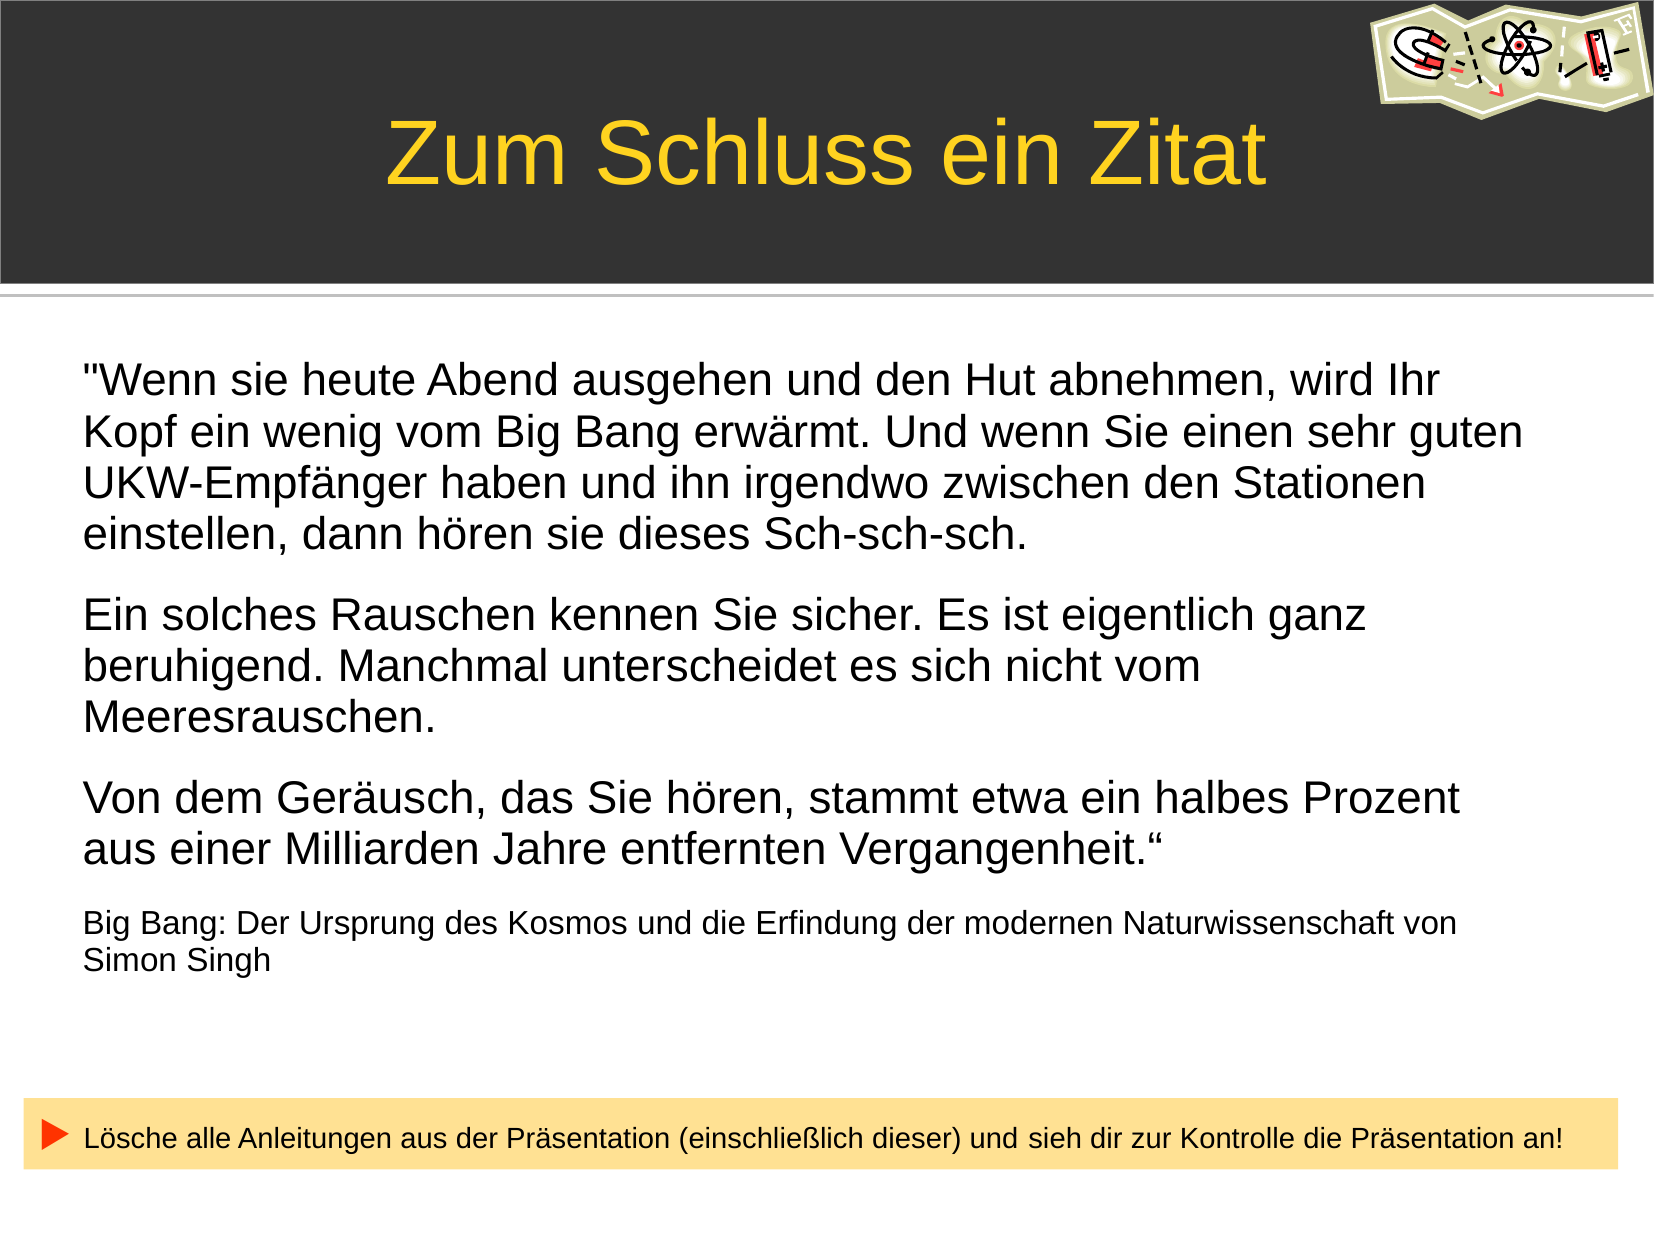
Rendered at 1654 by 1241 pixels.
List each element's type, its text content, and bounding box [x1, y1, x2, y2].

title Zum Schluss ein Zitat [82, 49, 1571, 257]
text_box  Lösche alle Anleitungen aus der Präsentation (einschließlich dieser) und sieh dir zur Kontrolle die Präsentation an! [23, 1098, 1619, 1170]
list "Wenn sie heute Abend ausgehen und den Hut abnehmen, wird Ihr Kopf ein wenig vom Big Bang erwärmt. Und wenn Sie einen sehr guten UKW-Empfänger haben und ihn irgendwo zwischen den Stationen einstellen, dann hören sie dieses Sch-sch-sch. Ein solches Rauschen kennen Sie sicher. Es ist eigentlich ganz beruhigend. Manchmal unterscheidet es sich nicht vom Meeresrauschen. Von dem Geräusch, das Sie hören, stammt etwa ein halbes Prozent aus einer Milliarden Jahre entfernten Vergangenheit.“ Big Bang: Der Ursprung des Kosmos und die Erfindung der modernen Naturwissenschaft von Simon Singh [82, 354, 1538, 1004]
